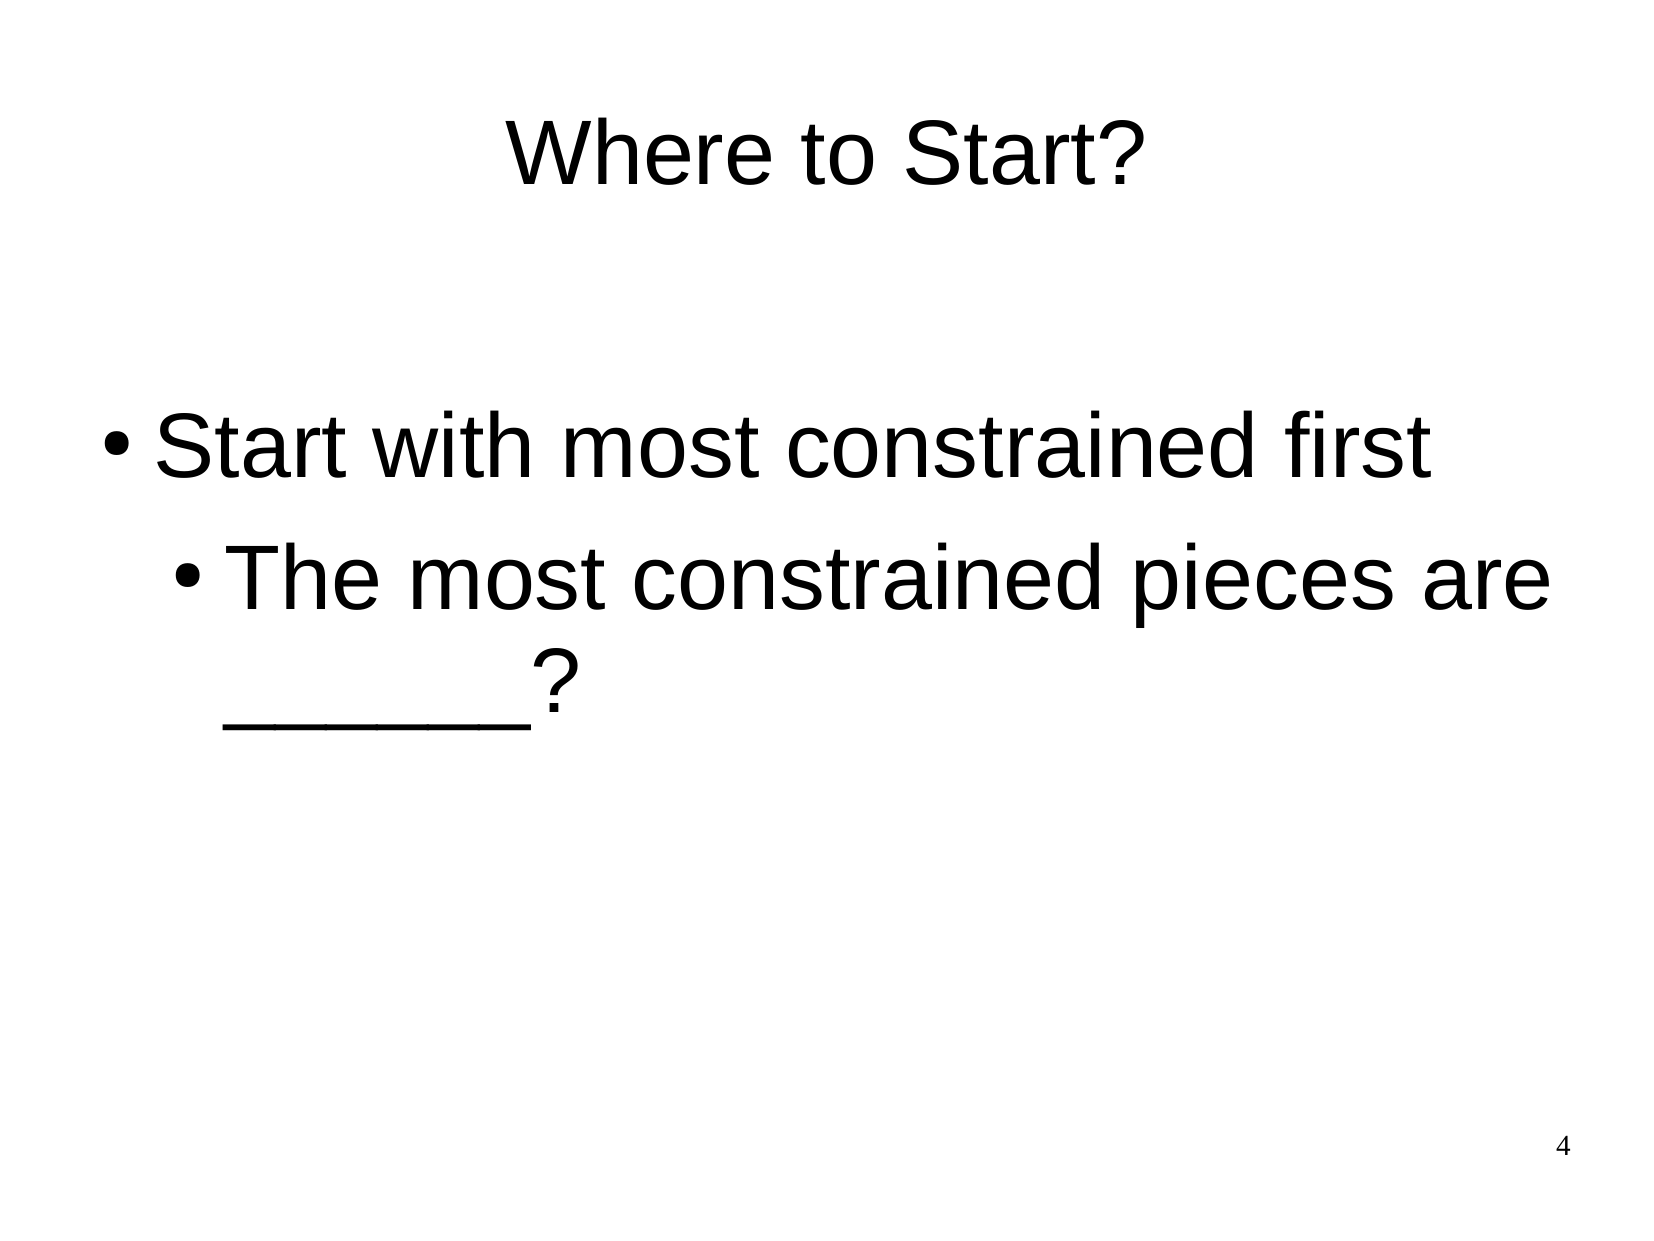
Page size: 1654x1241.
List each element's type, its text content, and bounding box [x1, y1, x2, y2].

list Start with most constrained first The most constrained pieces are ______? [82, 290, 1571, 1094]
title Where to Start? [82, 56, 1571, 250]
